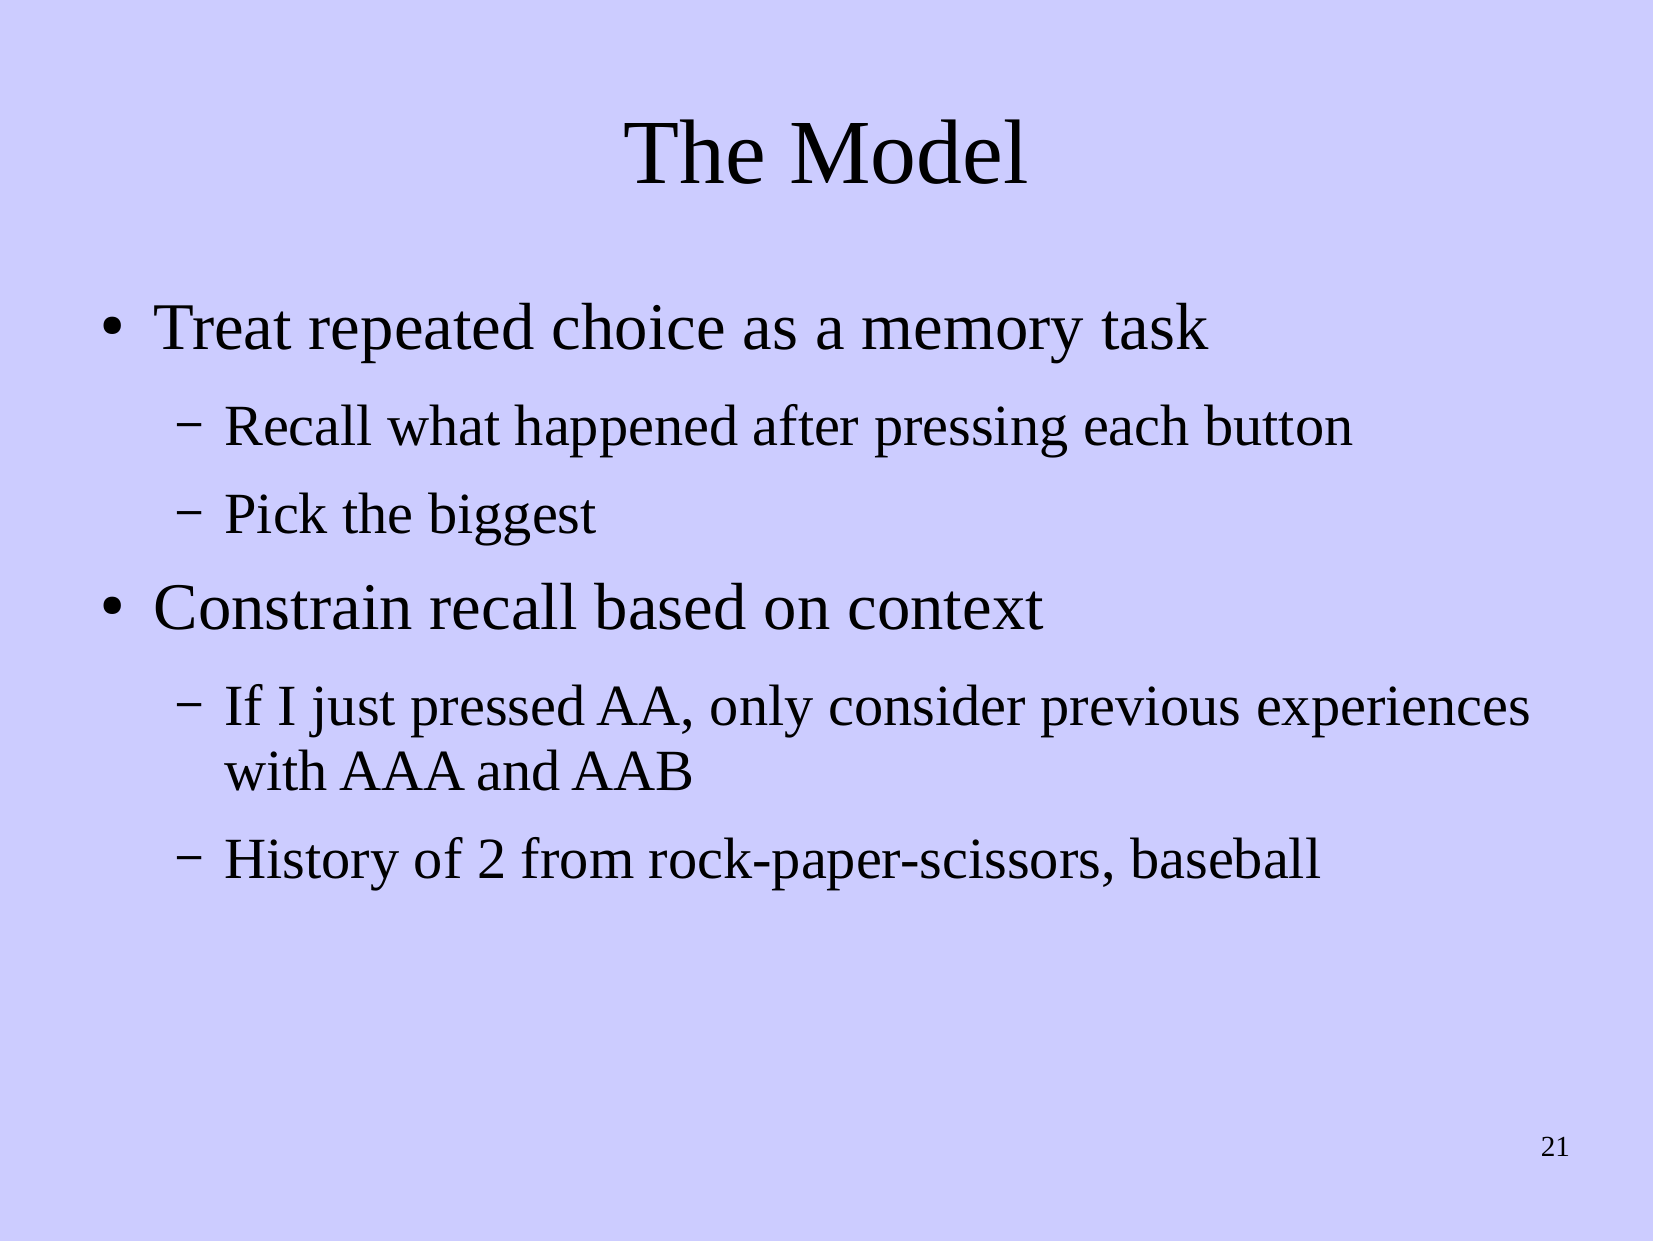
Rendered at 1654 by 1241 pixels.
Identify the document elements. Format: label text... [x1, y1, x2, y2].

list Treat repeated choice as a memory task Recall what happened after pressing each button Pick the biggest Constrain recall based on context If I just pressed AA, only consider previous experiences with AAA and AAB History of 2 from rock-paper-scissors, baseball [82, 290, 1571, 1109]
title The Model [82, 49, 1571, 257]
